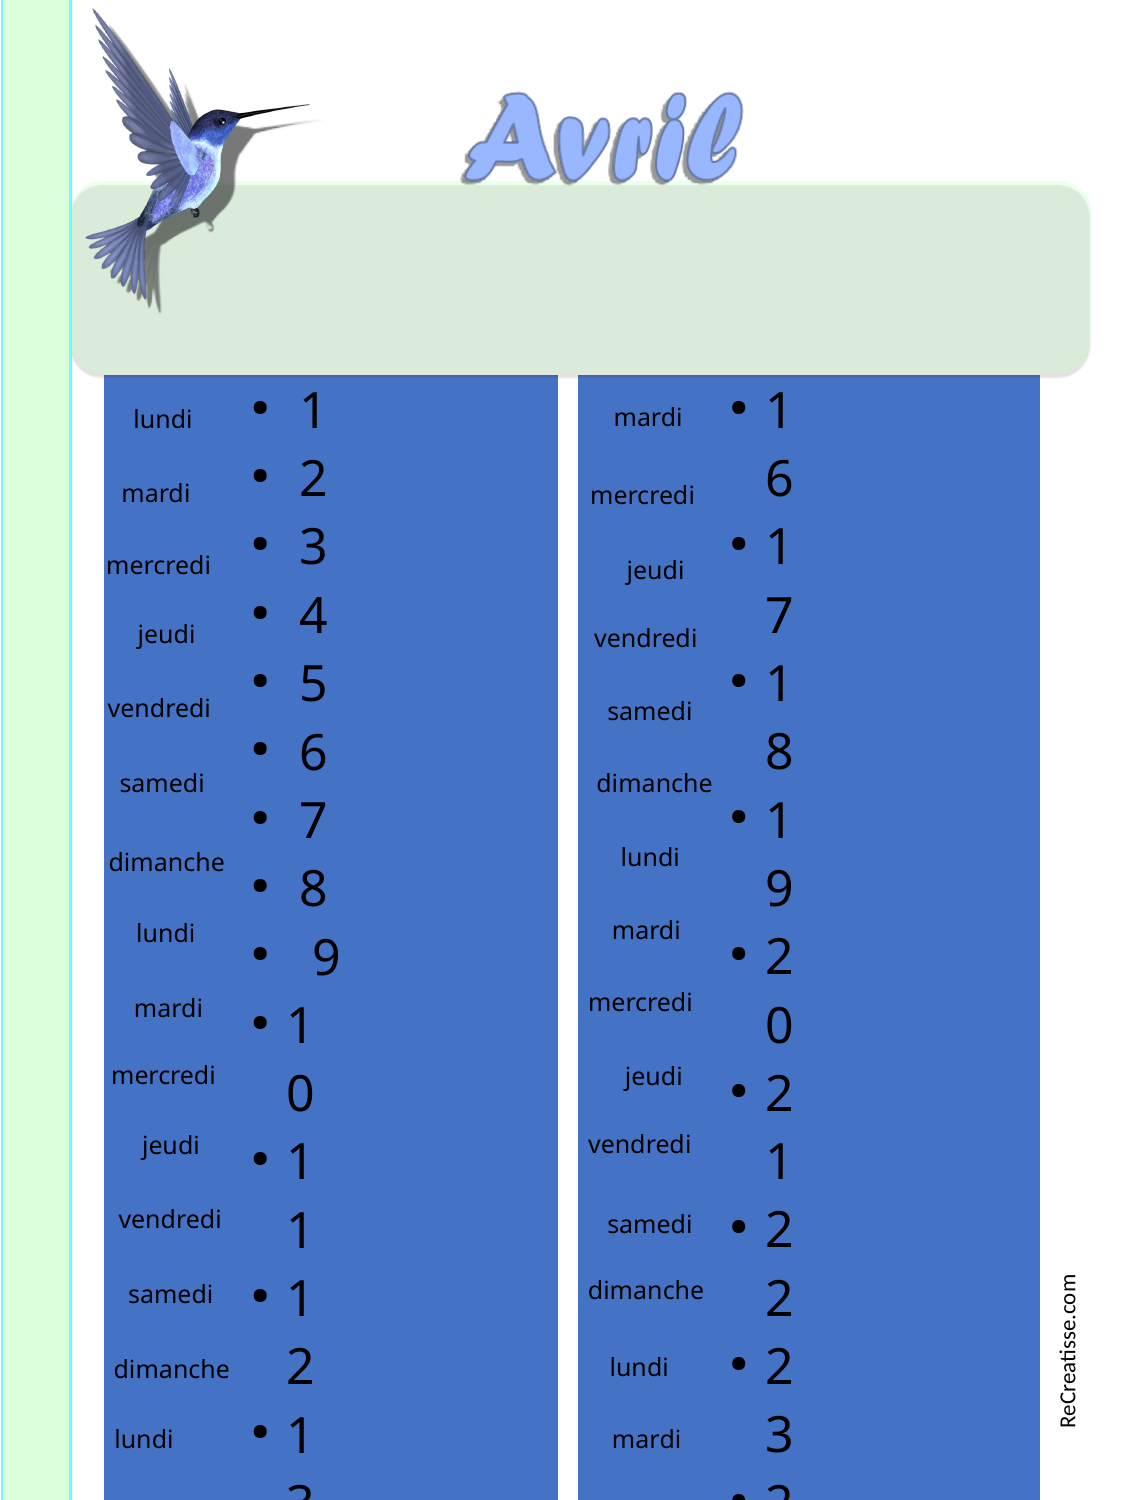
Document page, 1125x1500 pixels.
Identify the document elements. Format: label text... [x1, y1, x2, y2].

table_cell 6 [251, 717, 342, 785]
table_cell 3 [251, 512, 342, 580]
table_cell [104, 1400, 251, 1500]
table_cell [342, 853, 558, 921]
table_header 1 [251, 375, 342, 443]
table_cell [817, 921, 1040, 1058]
table_cell 2 [251, 443, 342, 512]
table_cell 8 [251, 853, 342, 921]
text_box samedi [105, 760, 220, 805]
table_cell [342, 717, 558, 785]
table_cell [817, 1058, 1040, 1194]
table_cell [578, 1331, 730, 1468]
text_box [2, 0, 1092, 1500]
table_cell [104, 648, 251, 717]
table_cell [342, 1400, 558, 1500]
table_cell [342, 648, 558, 717]
text_box mardi [106, 470, 206, 516]
table_cell 21 [730, 1058, 817, 1194]
table_header [578, 375, 730, 511]
table_cell [817, 511, 1040, 648]
text_box vendredi [93, 685, 226, 730]
table_cell [578, 511, 730, 648]
table_cell [578, 785, 730, 921]
text_box jeudi [127, 1122, 215, 1167]
table_cell [104, 1126, 251, 1263]
table_cell [342, 785, 558, 853]
table_cell [342, 512, 558, 580]
table_cell 11 [251, 1126, 342, 1263]
picture [449, 50, 1088, 217]
text_box samedi [113, 1271, 229, 1316]
table_cell [817, 1331, 1040, 1468]
text_box vendredi [579, 615, 713, 660]
table_cell 22 [730, 1194, 817, 1331]
table_cell [578, 1058, 730, 1194]
table_cell [104, 1263, 251, 1400]
table_cell [104, 717, 251, 785]
text_box dimanche [573, 1268, 720, 1313]
table_cell 13 [251, 1400, 342, 1500]
table_cell [817, 785, 1040, 921]
table_cell [104, 990, 251, 1126]
table_cell [104, 921, 251, 990]
text_box lundi [118, 396, 208, 441]
text_box vendredi [103, 1196, 237, 1241]
text_box jeudi [123, 611, 211, 656]
table_cell [104, 853, 251, 921]
table_cell [342, 1126, 558, 1263]
table_cell 4 [251, 580, 342, 648]
table_cell [342, 580, 558, 648]
text_box dimanche [98, 1346, 245, 1391]
table_cell 7 [251, 785, 342, 853]
table_cell [104, 580, 251, 648]
table_cell [578, 1194, 730, 1331]
table_cell 19 [730, 785, 817, 921]
text_box mardi [597, 1416, 697, 1461]
table_cell [578, 648, 730, 785]
table_cell [342, 990, 558, 1126]
table_cell [104, 443, 251, 512]
table_cell [817, 648, 1040, 785]
table_cell [104, 785, 251, 853]
text_box ReCreatisse.com [1045, 1259, 1088, 1443]
text_box mercredi [575, 472, 710, 517]
text_box lundi [99, 1416, 189, 1461]
text_box jeudi [610, 1053, 698, 1098]
table_cell [578, 1468, 730, 1500]
picture [85, 8, 310, 300]
table_cell 20 [730, 921, 817, 1058]
text_box mardi [119, 985, 218, 1030]
table_header [817, 375, 1040, 511]
text_box samedi [592, 687, 708, 733]
table_cell [104, 512, 251, 580]
text_box mercredi [96, 1052, 231, 1097]
text_box lundi [595, 1344, 684, 1389]
table_cell 10 [251, 990, 342, 1126]
table_cell [817, 1194, 1040, 1331]
table_header [104, 375, 251, 443]
text_box dimanche [581, 760, 728, 805]
table_cell [817, 1468, 1040, 1500]
table_cell 23 [730, 1331, 817, 1468]
table_cell [342, 443, 558, 512]
text_box dimanche [94, 839, 240, 884]
text_box mardi [599, 394, 698, 439]
table_cell [342, 921, 558, 990]
text_box lundi [606, 834, 695, 879]
text_box mercredi [91, 542, 226, 587]
table_cell 24 [730, 1468, 817, 1500]
table_cell 5 [251, 648, 342, 717]
text_box vendredi [573, 1121, 707, 1166]
table_cell 9 [251, 921, 342, 990]
table_cell [578, 921, 730, 1058]
text_box mercredi [573, 979, 708, 1025]
table_header [342, 375, 558, 443]
table_cell 18 [730, 648, 817, 785]
table_cell 17 [730, 511, 817, 648]
table_header 16 [730, 375, 817, 511]
text_box lundi [121, 910, 211, 955]
table_cell 12 [251, 1263, 342, 1400]
text_box samedi [592, 1201, 708, 1246]
text_box jeudi [612, 547, 700, 592]
text_box mardi [597, 907, 696, 952]
table_cell [342, 1263, 558, 1400]
